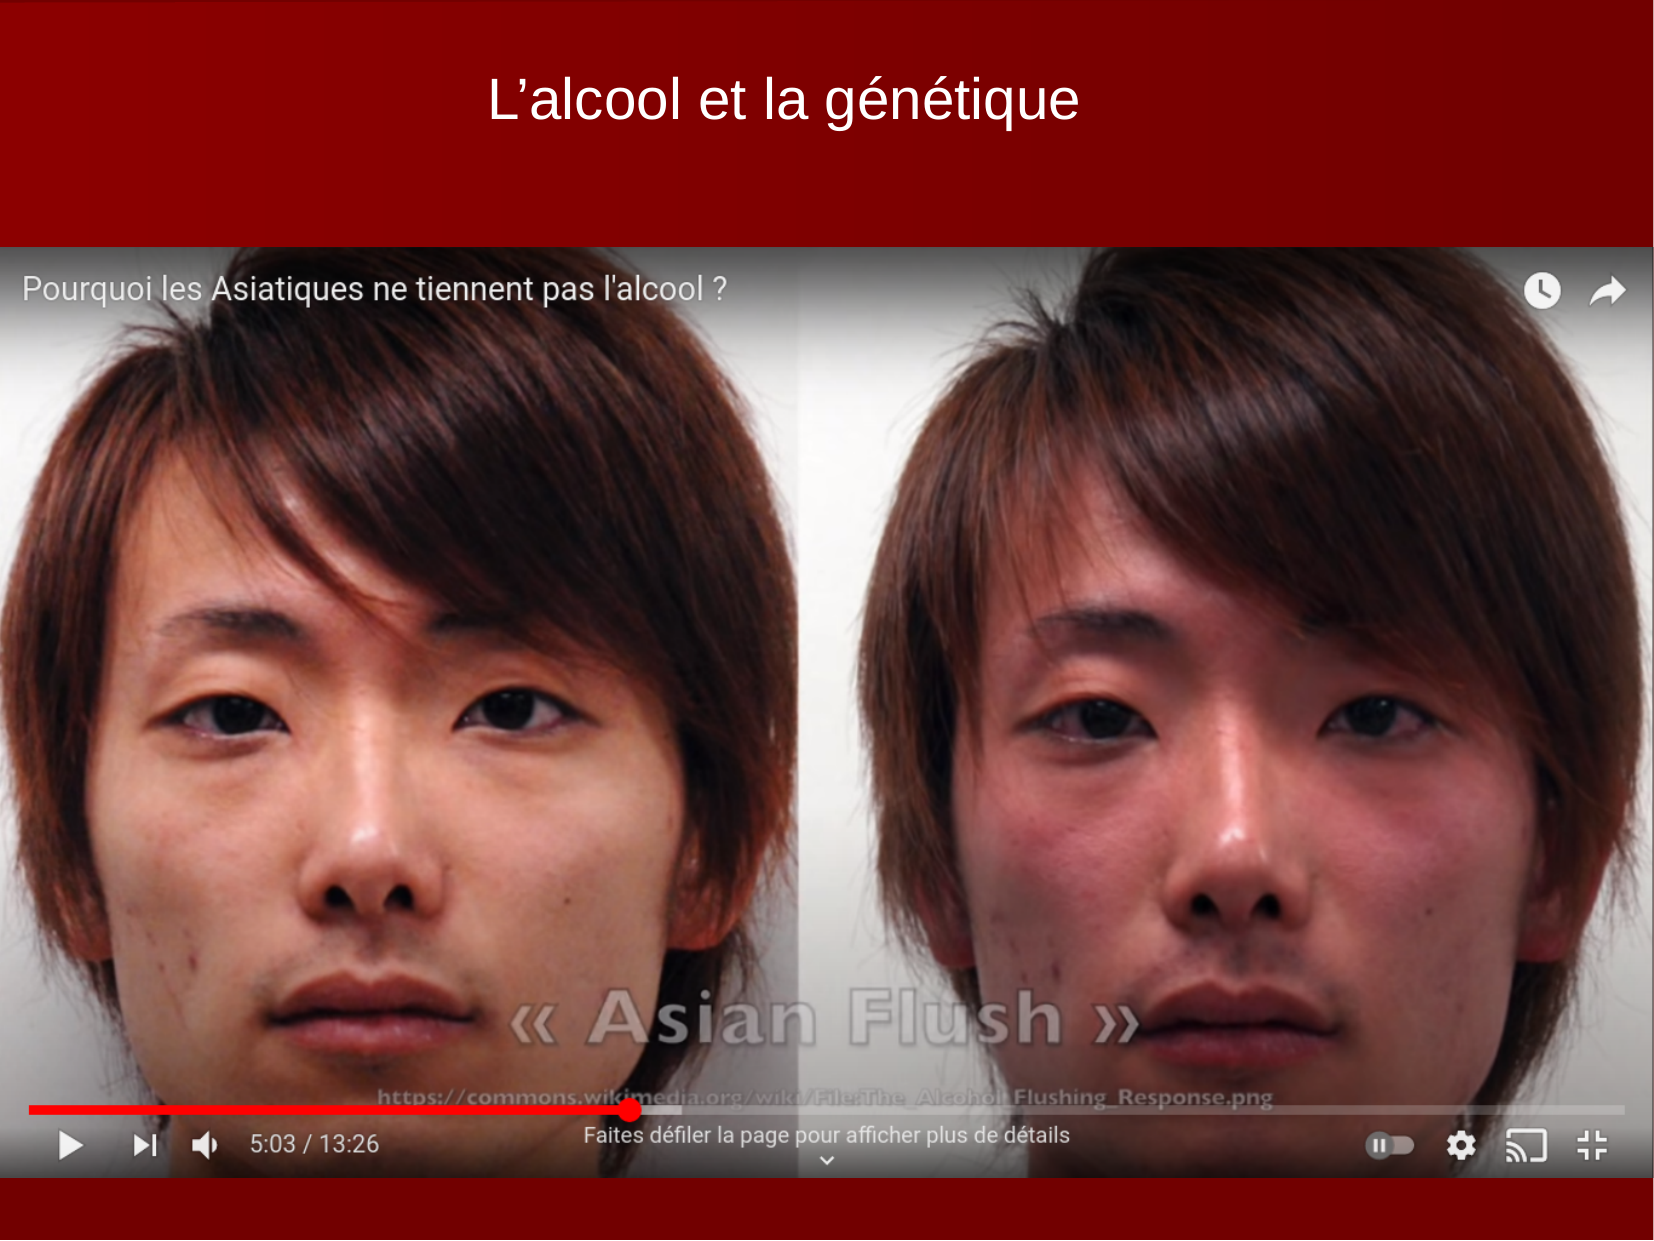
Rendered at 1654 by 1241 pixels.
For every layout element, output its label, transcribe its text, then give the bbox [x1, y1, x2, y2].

picture [0, 247, 1654, 1178]
text_box L’alcool et la génétique [472, 59, 1335, 139]
